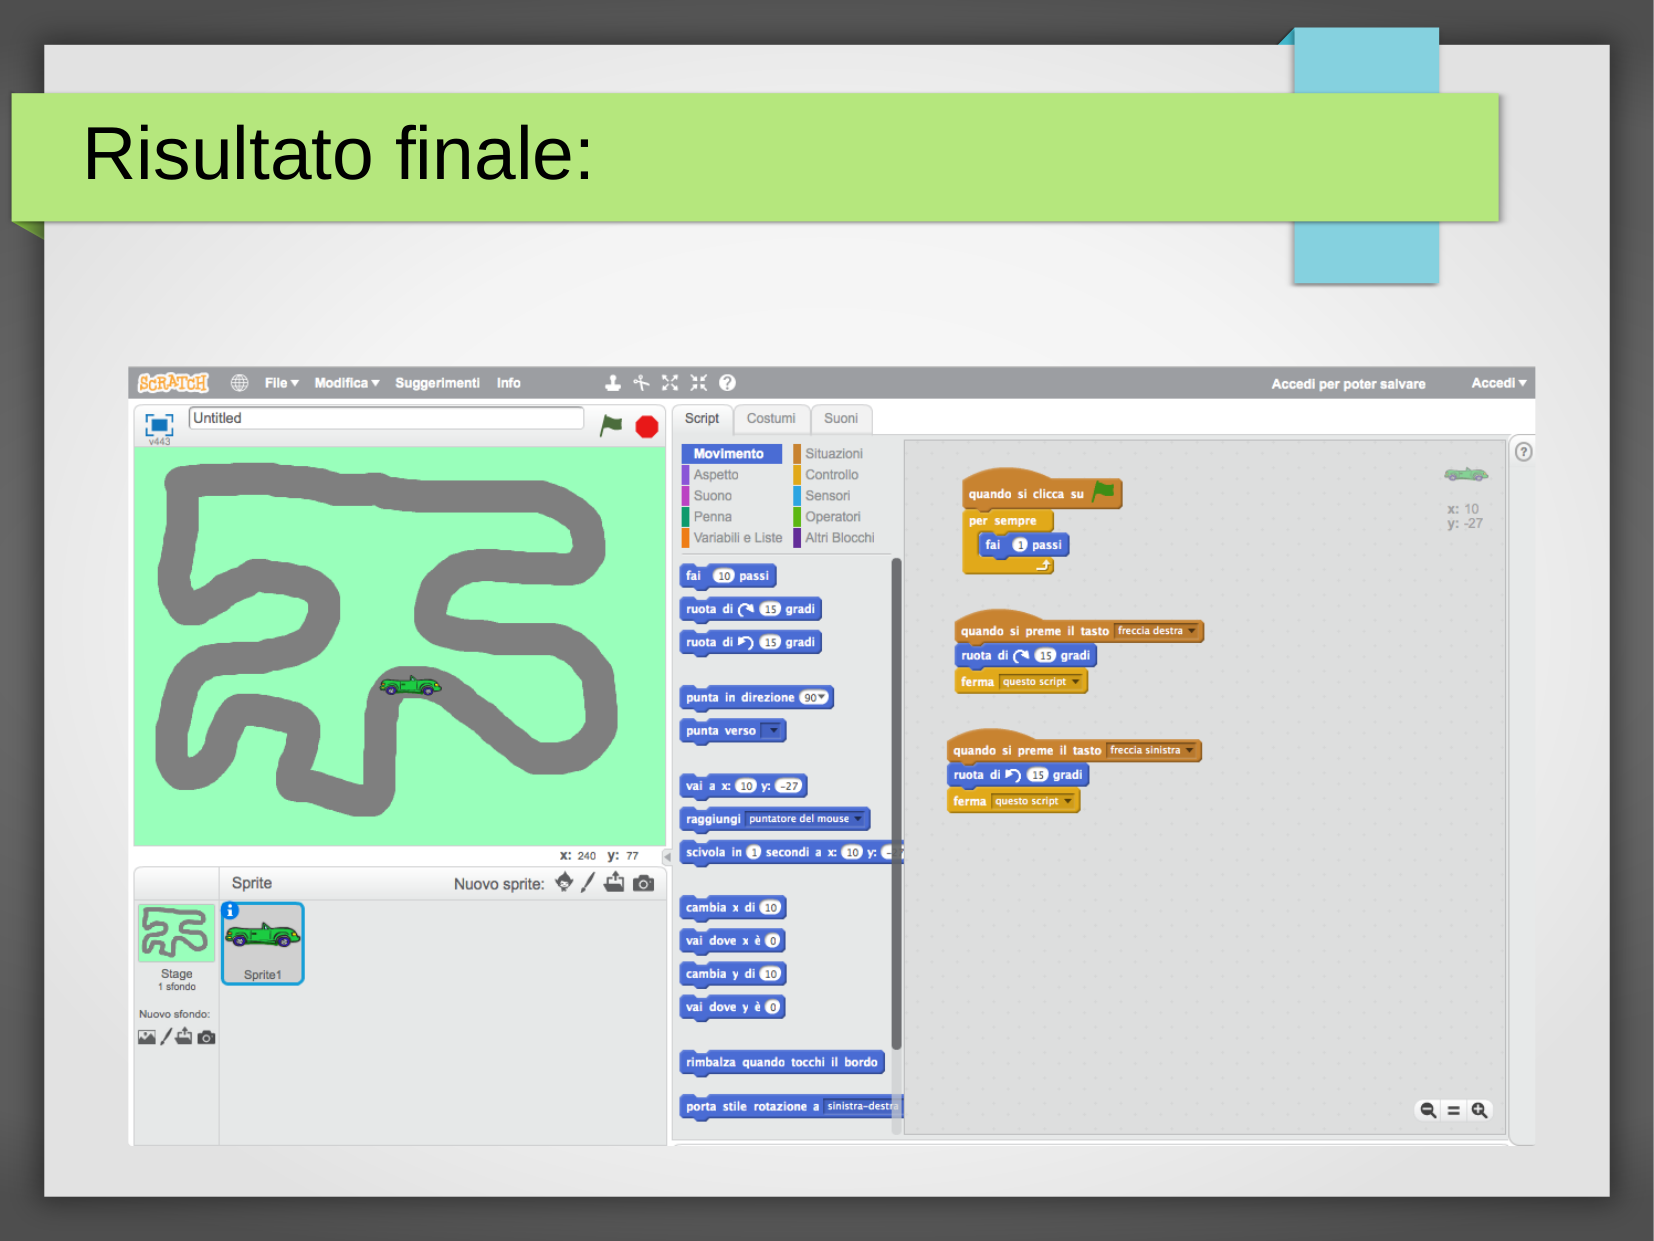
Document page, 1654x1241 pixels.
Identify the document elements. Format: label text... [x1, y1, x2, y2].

picture [0, 0, 1654, 1241]
title Risultato finale: [82, 94, 1264, 213]
